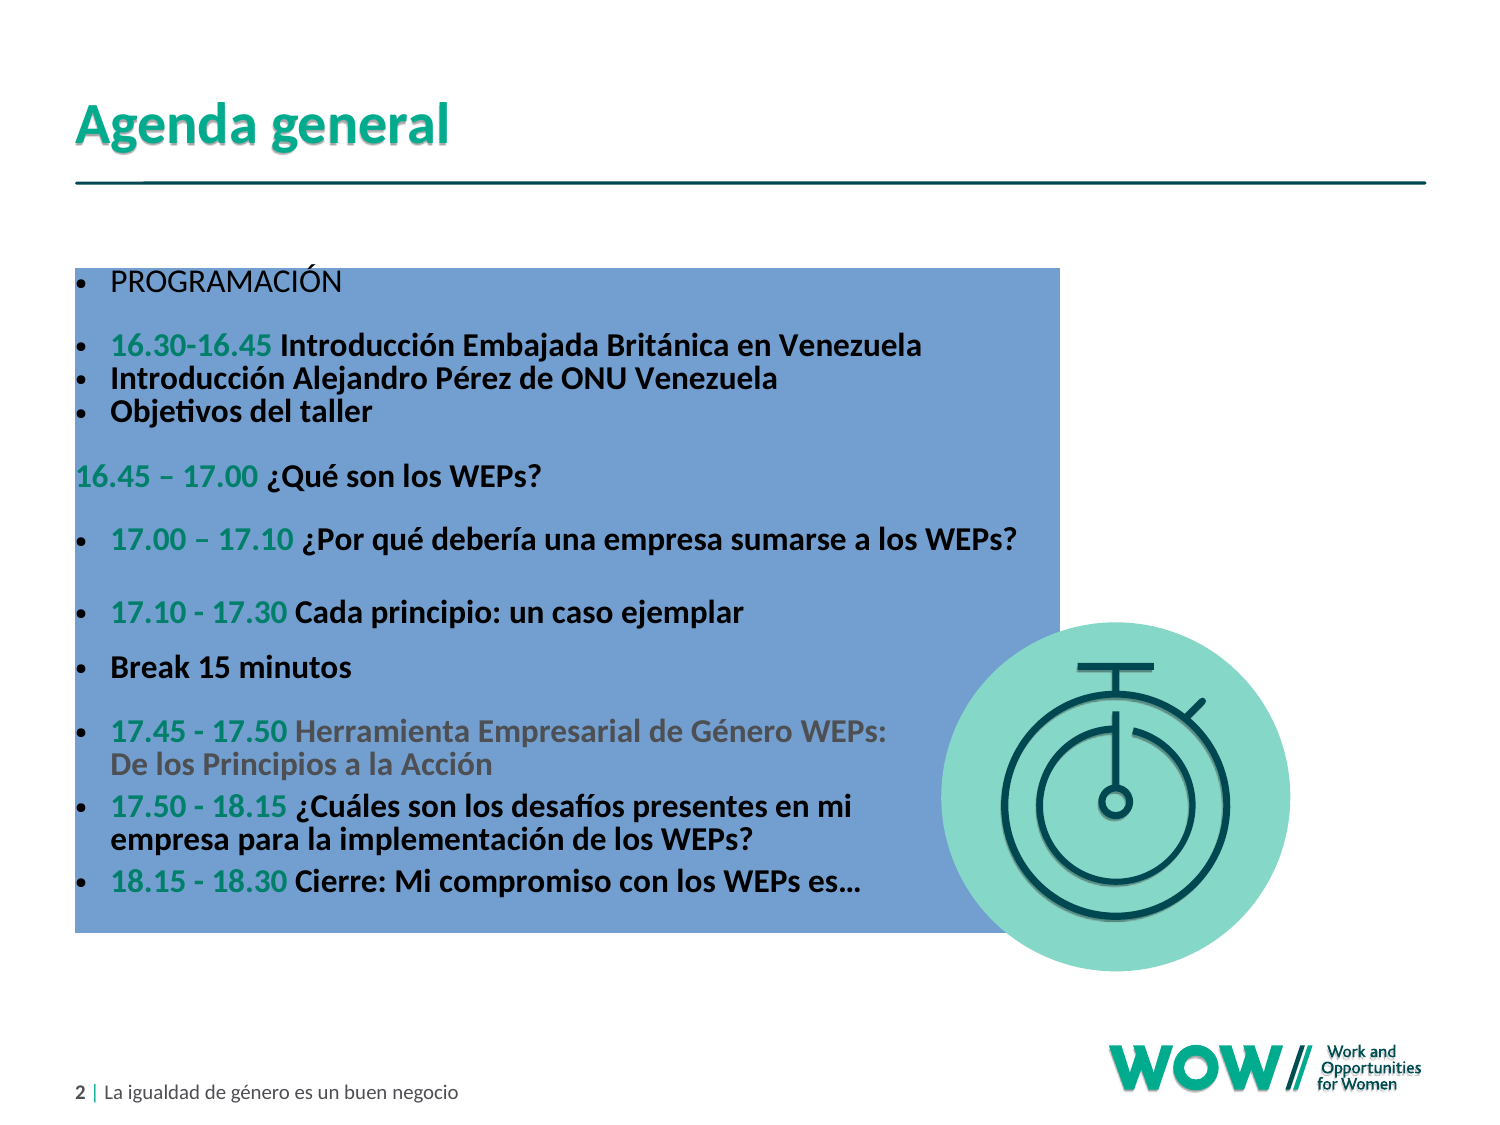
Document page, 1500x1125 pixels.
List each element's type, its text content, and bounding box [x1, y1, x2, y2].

table_cell 16.45 – 17.00 ¿Qué son los WEPs? [75, 462, 1060, 526]
table_cell 16.30-16.45 Introducción Embajada Británica en Venezuela Introducción Alejandro Pérez de ONU Venezuela Objetivos del taller [75, 331, 1060, 462]
table_header PROGRAMACIÓN [75, 268, 1060, 331]
table_cell 17.00 – 17.10 ¿Por qué debería una empresa sumarse a los WEPs? [75, 526, 1060, 598]
text_box [1046, 957, 1186, 972]
table_cell 17.45 - 17.50 Herramienta Empresarial de Género WEPs: De los Principios a la Acción [75, 717, 947, 792]
table_cell 18.15 - 18.30 Cierre: Mi compromiso con los WEPs es… [75, 868, 947, 933]
text_box 2 | La igualdad de género es un buen negocio [75, 1045, 610, 1106]
title Agenda general [75, 41, 1424, 156]
table_cell 17.50 - 18.15 ¿Cuáles son los desafíos presentes en mi empresa para la implementación de los WEPs? [75, 792, 947, 868]
picture [947, 619, 1285, 957]
text_box [941, 752, 947, 842]
text_box [1285, 754, 1291, 840]
table_cell 17.10 - 17.30 Cada principio: un caso ejemplar [75, 598, 1060, 654]
table_cell Break 15 minutos [75, 654, 947, 717]
